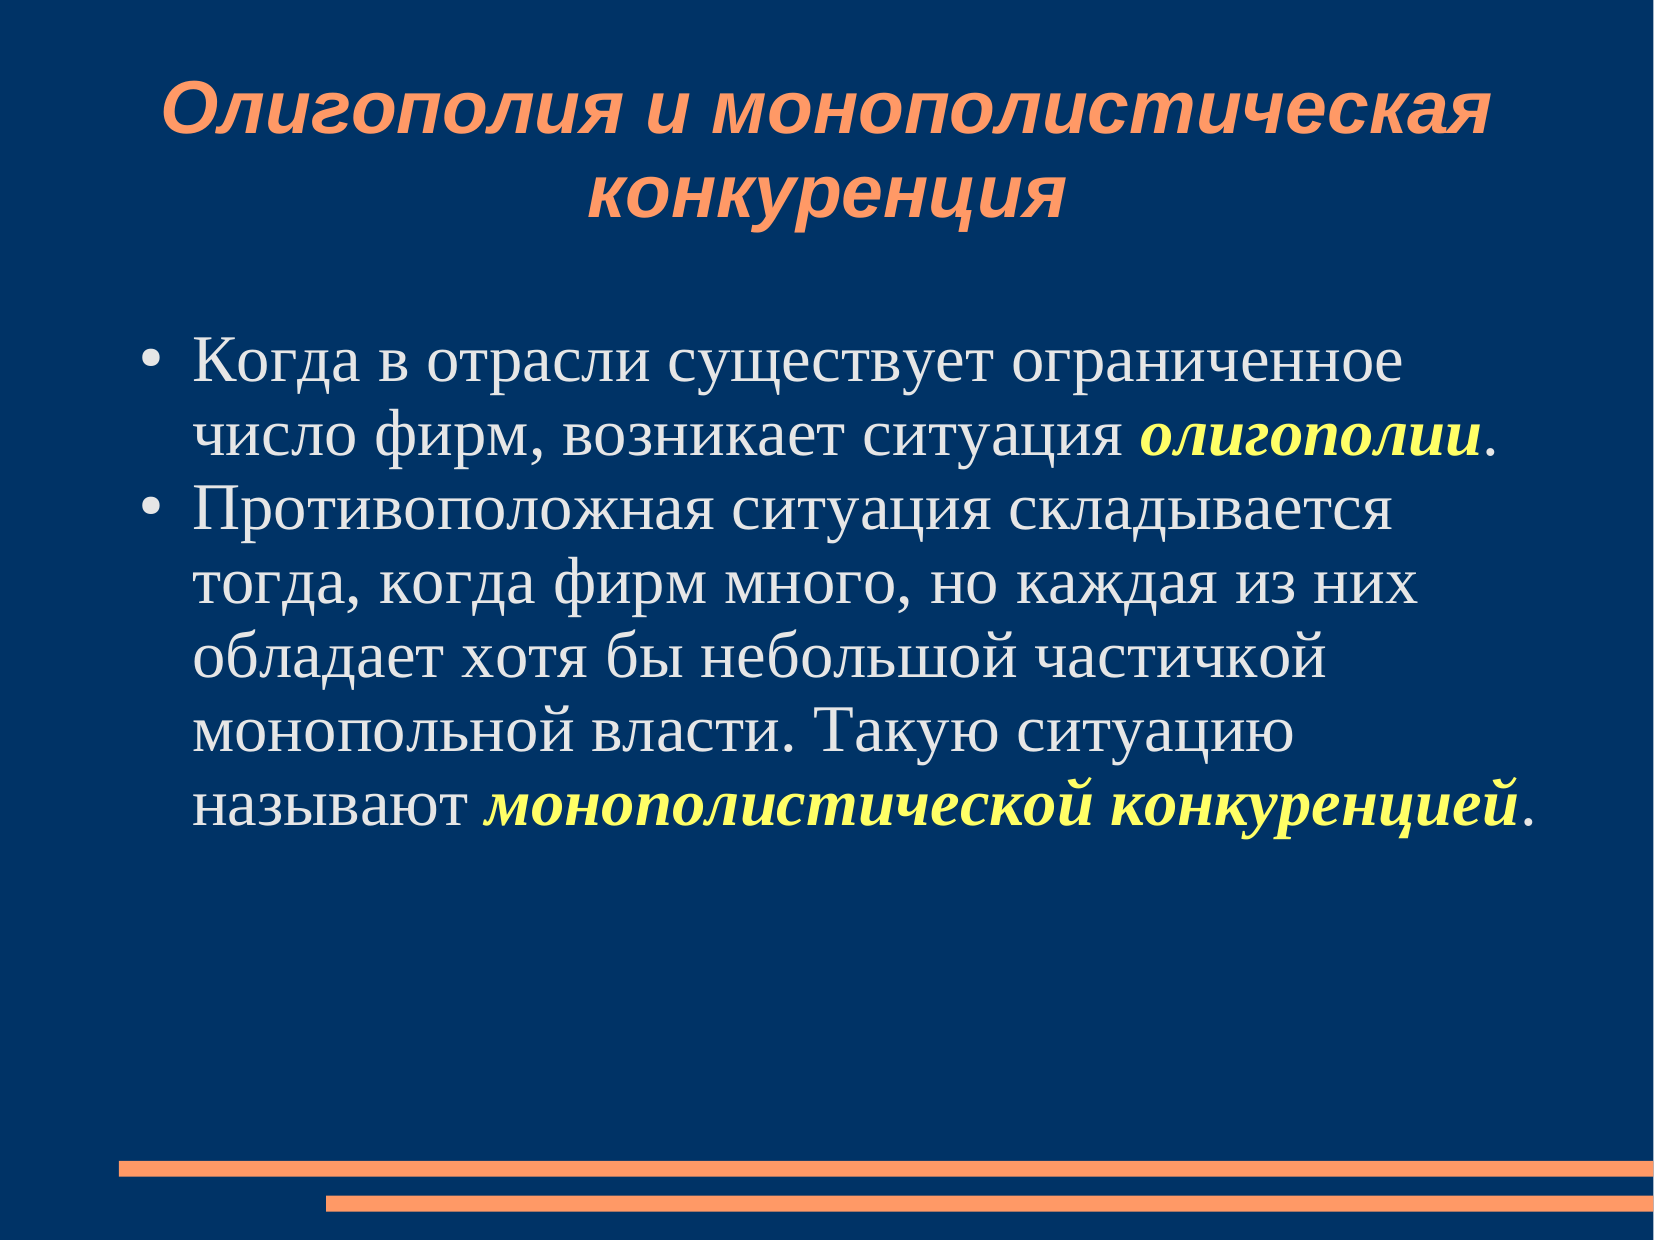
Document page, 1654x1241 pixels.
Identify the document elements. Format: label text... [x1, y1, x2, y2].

list Когда в отрасли существует ограниченное число фирм, возникает ситуация олигополии. Противоположная ситуация складывается тогда, когда фирм много, но каждая из них обладает хотя бы небольшой частичкой монопольной власти. Такую ситуацию называют монополистической конкуренцией. [121, 321, 1561, 1118]
title Олигополия и монополистическая конкуренция [121, 53, 1534, 246]
